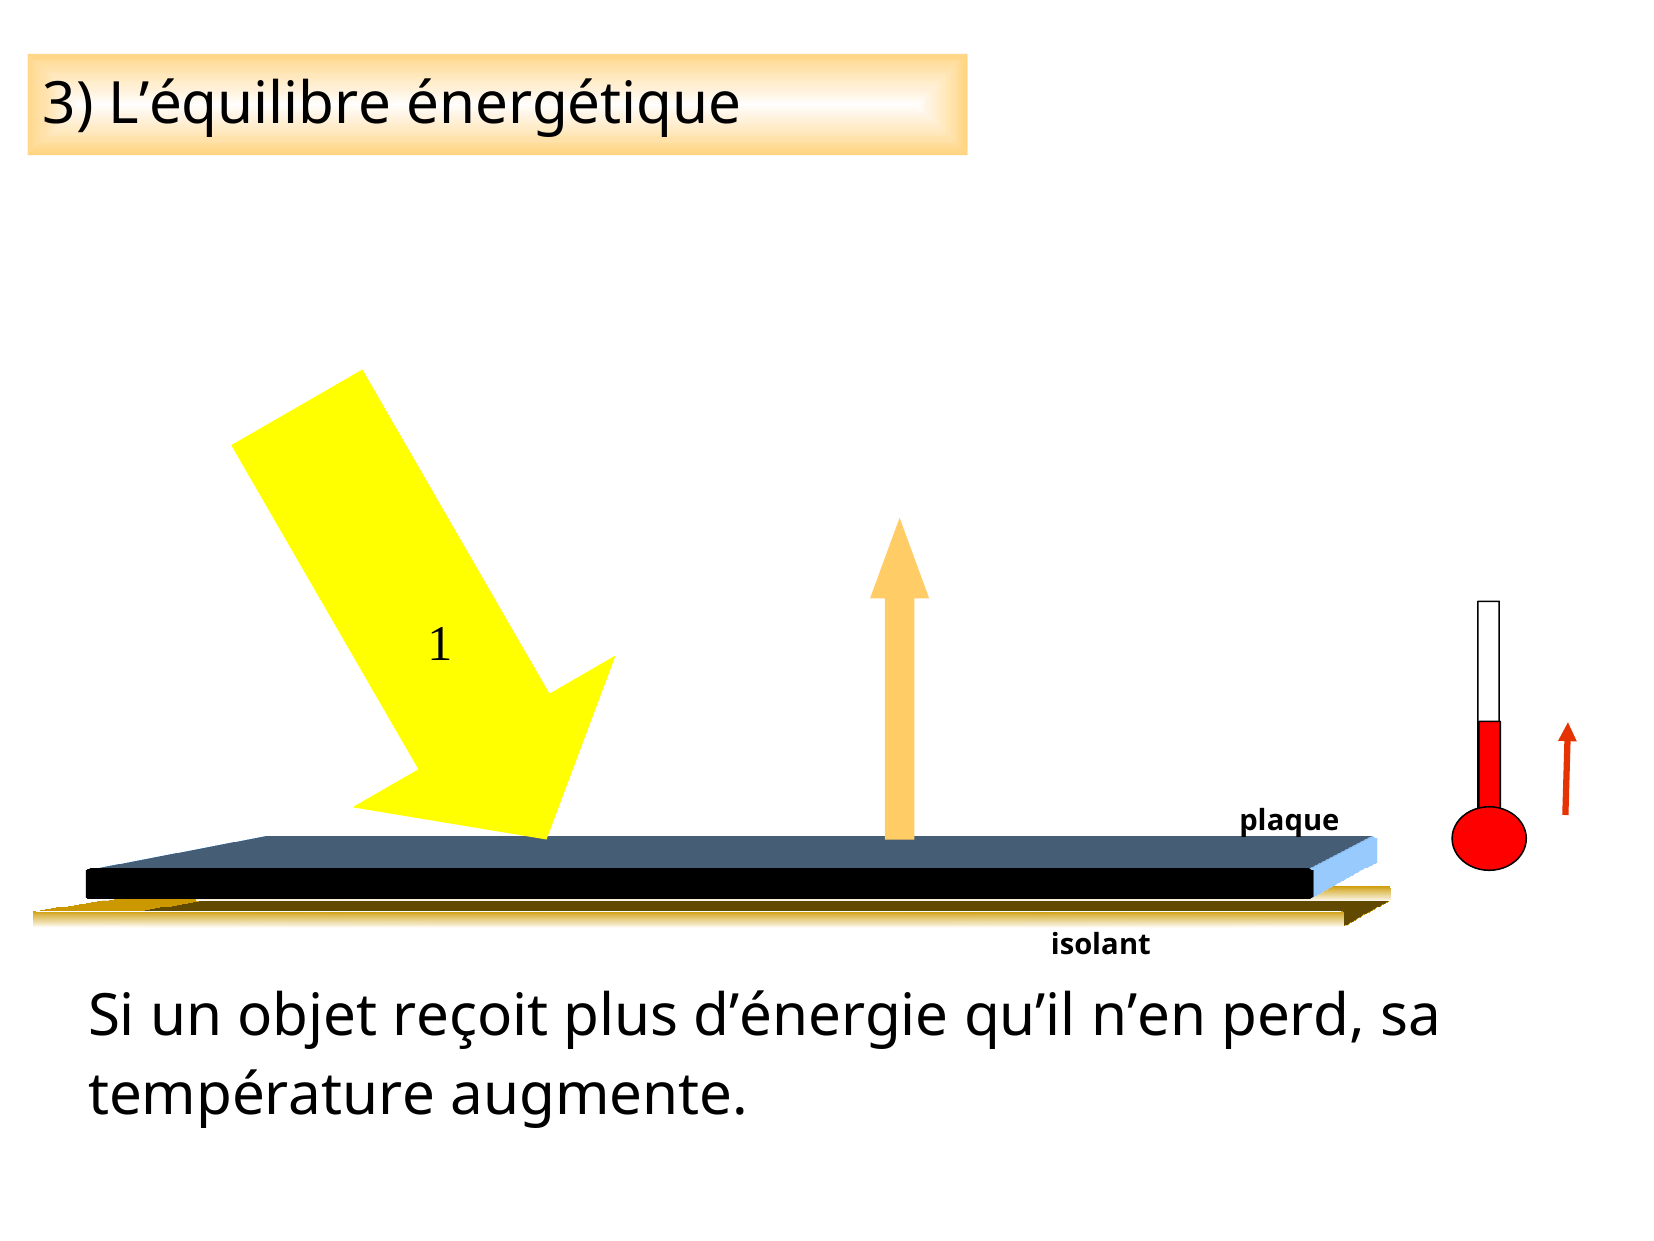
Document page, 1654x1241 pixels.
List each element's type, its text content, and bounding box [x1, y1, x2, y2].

picture [21, 826, 1406, 939]
text_box Si un objet reçoit plus d’énergie qu’il n’en perd, sa température augmente. [73, 965, 1611, 1201]
text_box isolant [1036, 915, 1288, 990]
text_box [870, 517, 930, 840]
text_box [27, 53, 968, 156]
text_box plaque [1224, 791, 1477, 866]
text_box [1470, 601, 1527, 871]
text_box 1 [427, 616, 462, 687]
text_box [231, 369, 616, 840]
text_box 3) L’équilibre énergétique [27, 53, 967, 155]
